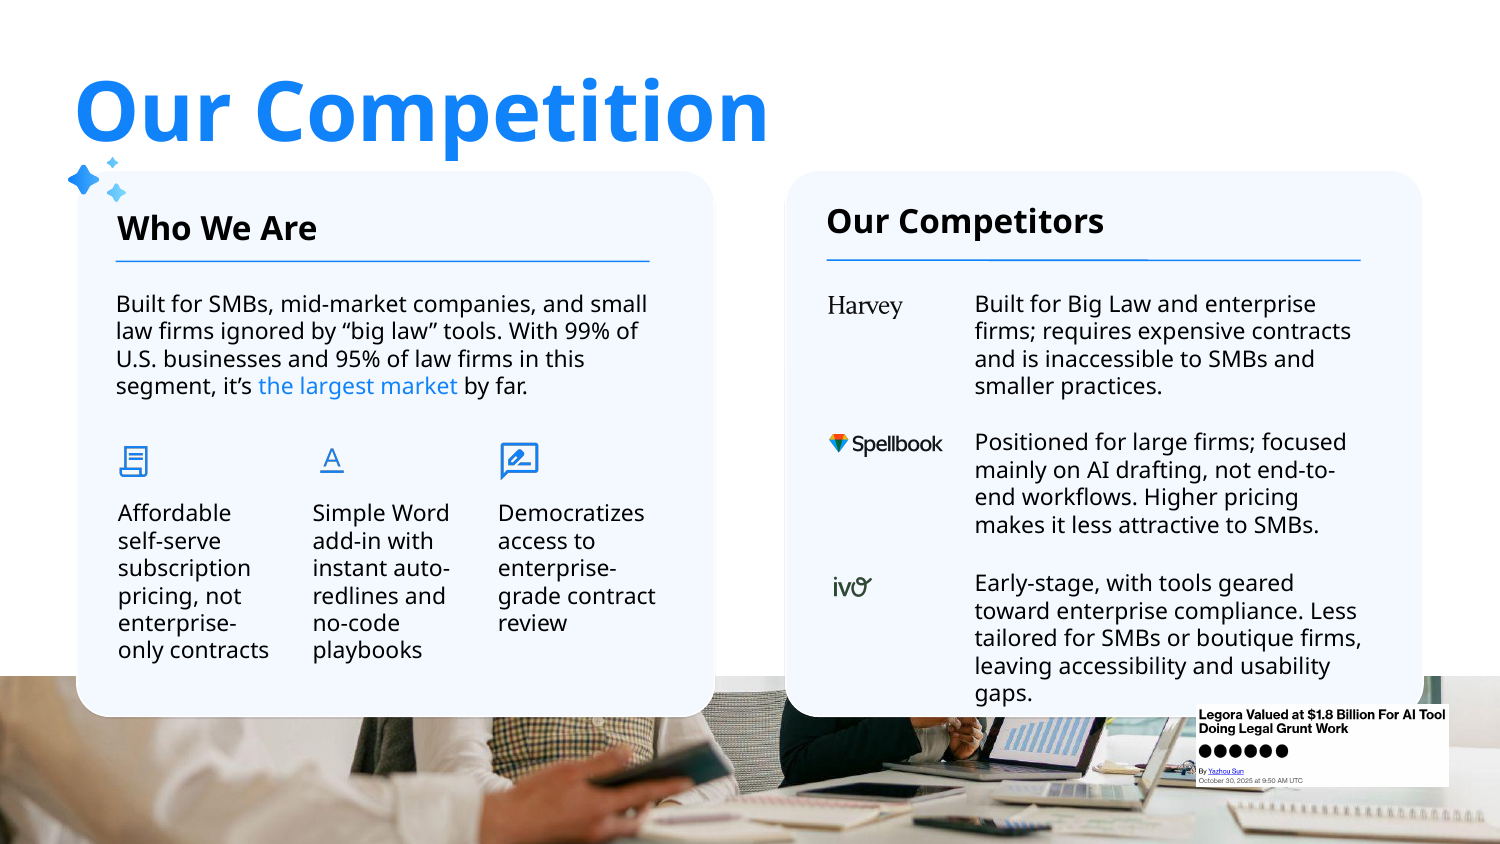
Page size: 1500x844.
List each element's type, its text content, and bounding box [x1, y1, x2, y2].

picture [0, 676, 1500, 844]
picture [828, 434, 943, 457]
text_box [76, 197, 715, 717]
subtitle Our Competitors​ [811, 189, 1382, 272]
picture [115, 443, 152, 480]
subtitle Positioned for large firms; focused mainly on AI drafting, not end-to-end workflows. Higher pricing makes it less attractive to SMBs. [959, 412, 1383, 541]
subtitle Affordable self-serve subscription pricing, not enterprise-only contracts [102, 483, 292, 689]
subtitle Democratizes access to enterprise-grade contract review [482, 483, 692, 681]
subtitle Built for Big Law and enterprise firms; requires expensive contracts and is inaccessible to SMBs and smaller practices. [959, 274, 1383, 403]
subtitle Simple Word add-in with instant auto-redlines and no-code playbooks [297, 483, 477, 689]
text_box [785, 197, 1424, 717]
title Our Competition [58, 43, 1432, 197]
subtitle Who We Are [102, 196, 637, 266]
picture [497, 439, 542, 484]
picture [68, 157, 126, 202]
picture [312, 442, 352, 481]
subtitle Built for SMBs, mid-market companies, and small law firms ignored by “big law” tools. With 99% of U.S. businesses and 95% of law firms in this segment, it’s the largest market by far. [100, 274, 691, 412]
subtitle Early-stage, with tools geared toward enterprise compliance. Less tailored for SMBs or boutique firms, leaving accessibility and usability gaps. [959, 553, 1383, 692]
picture [833, 575, 873, 598]
picture [828, 296, 903, 319]
